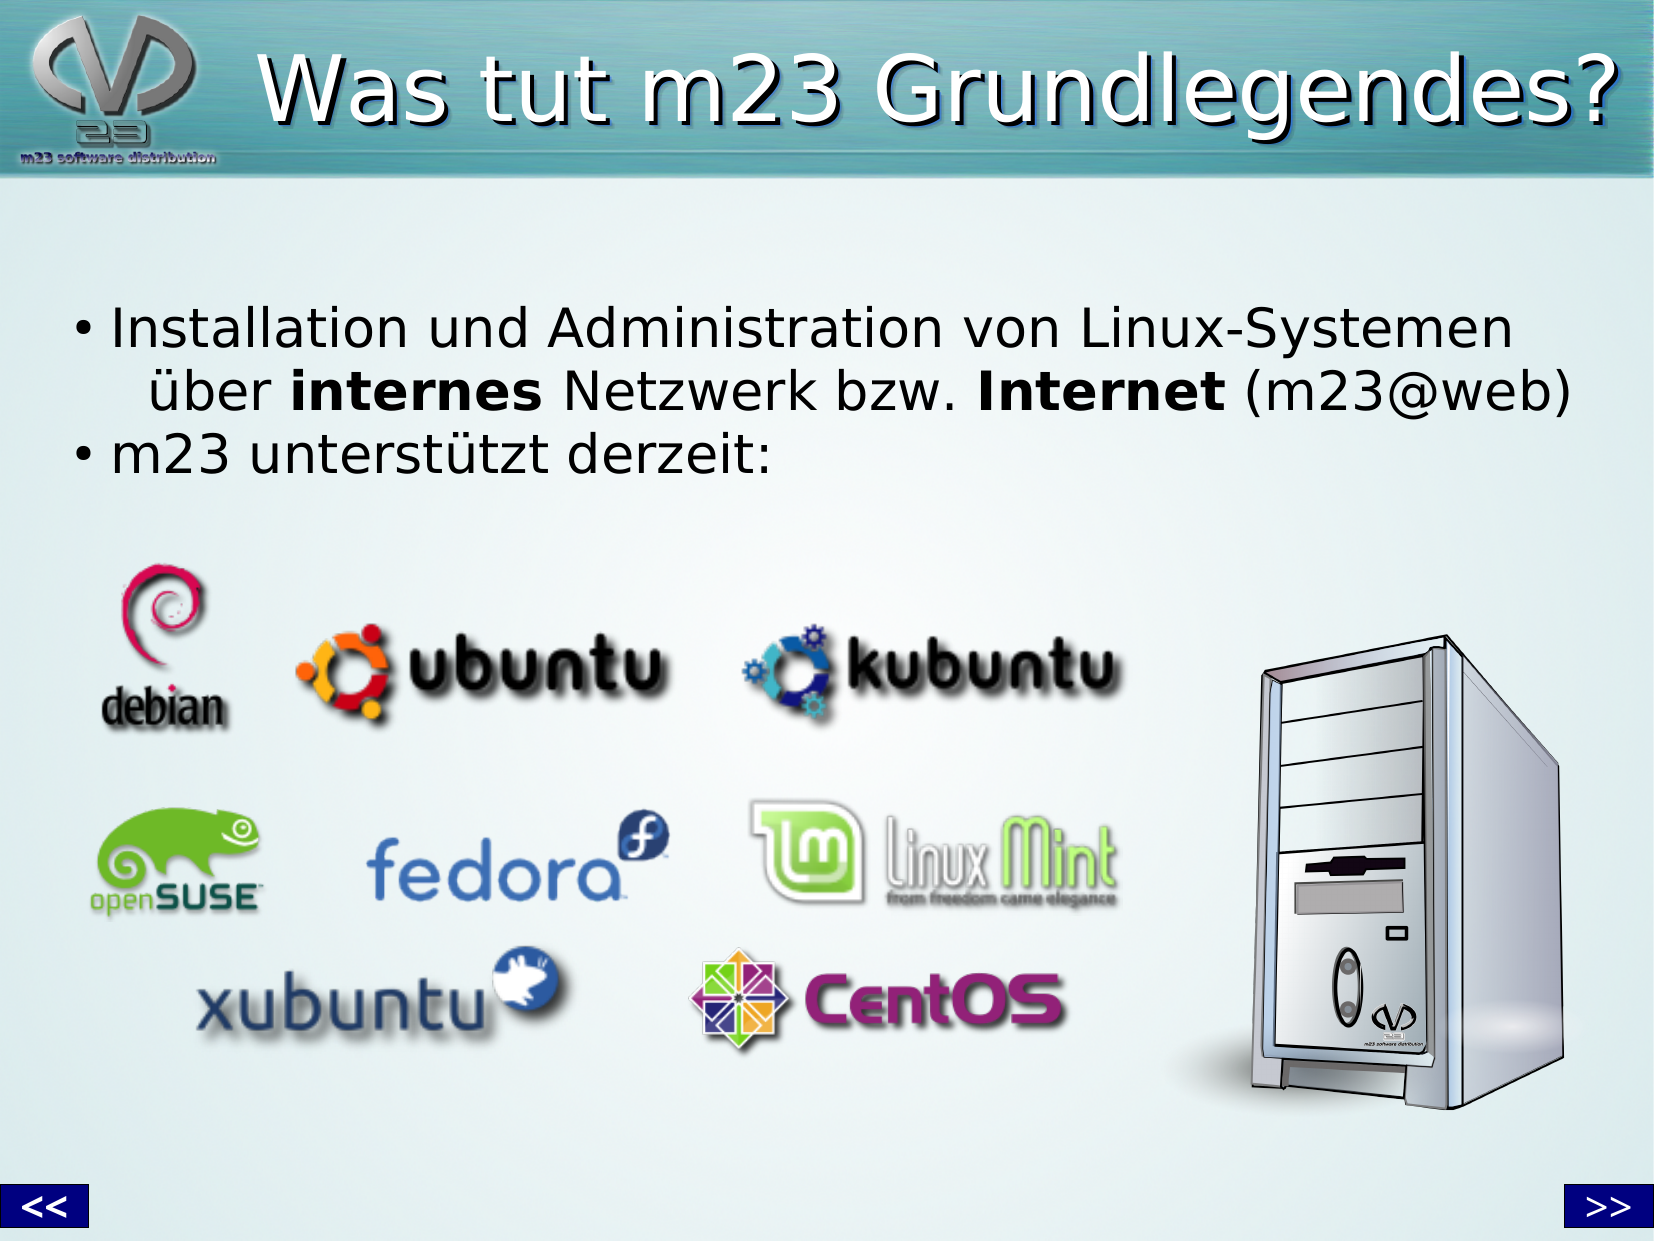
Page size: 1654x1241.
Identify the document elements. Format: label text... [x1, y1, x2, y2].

text_box Installation und Administration von Linux-Systemen über internes Netzwerk bzw. Internet (m23@web) m23 unterstützt derzeit: [73, 228, 1595, 556]
title Was tut m23 Grundlegendes? [224, 2, 1654, 178]
picture [0, 0, 1654, 1241]
